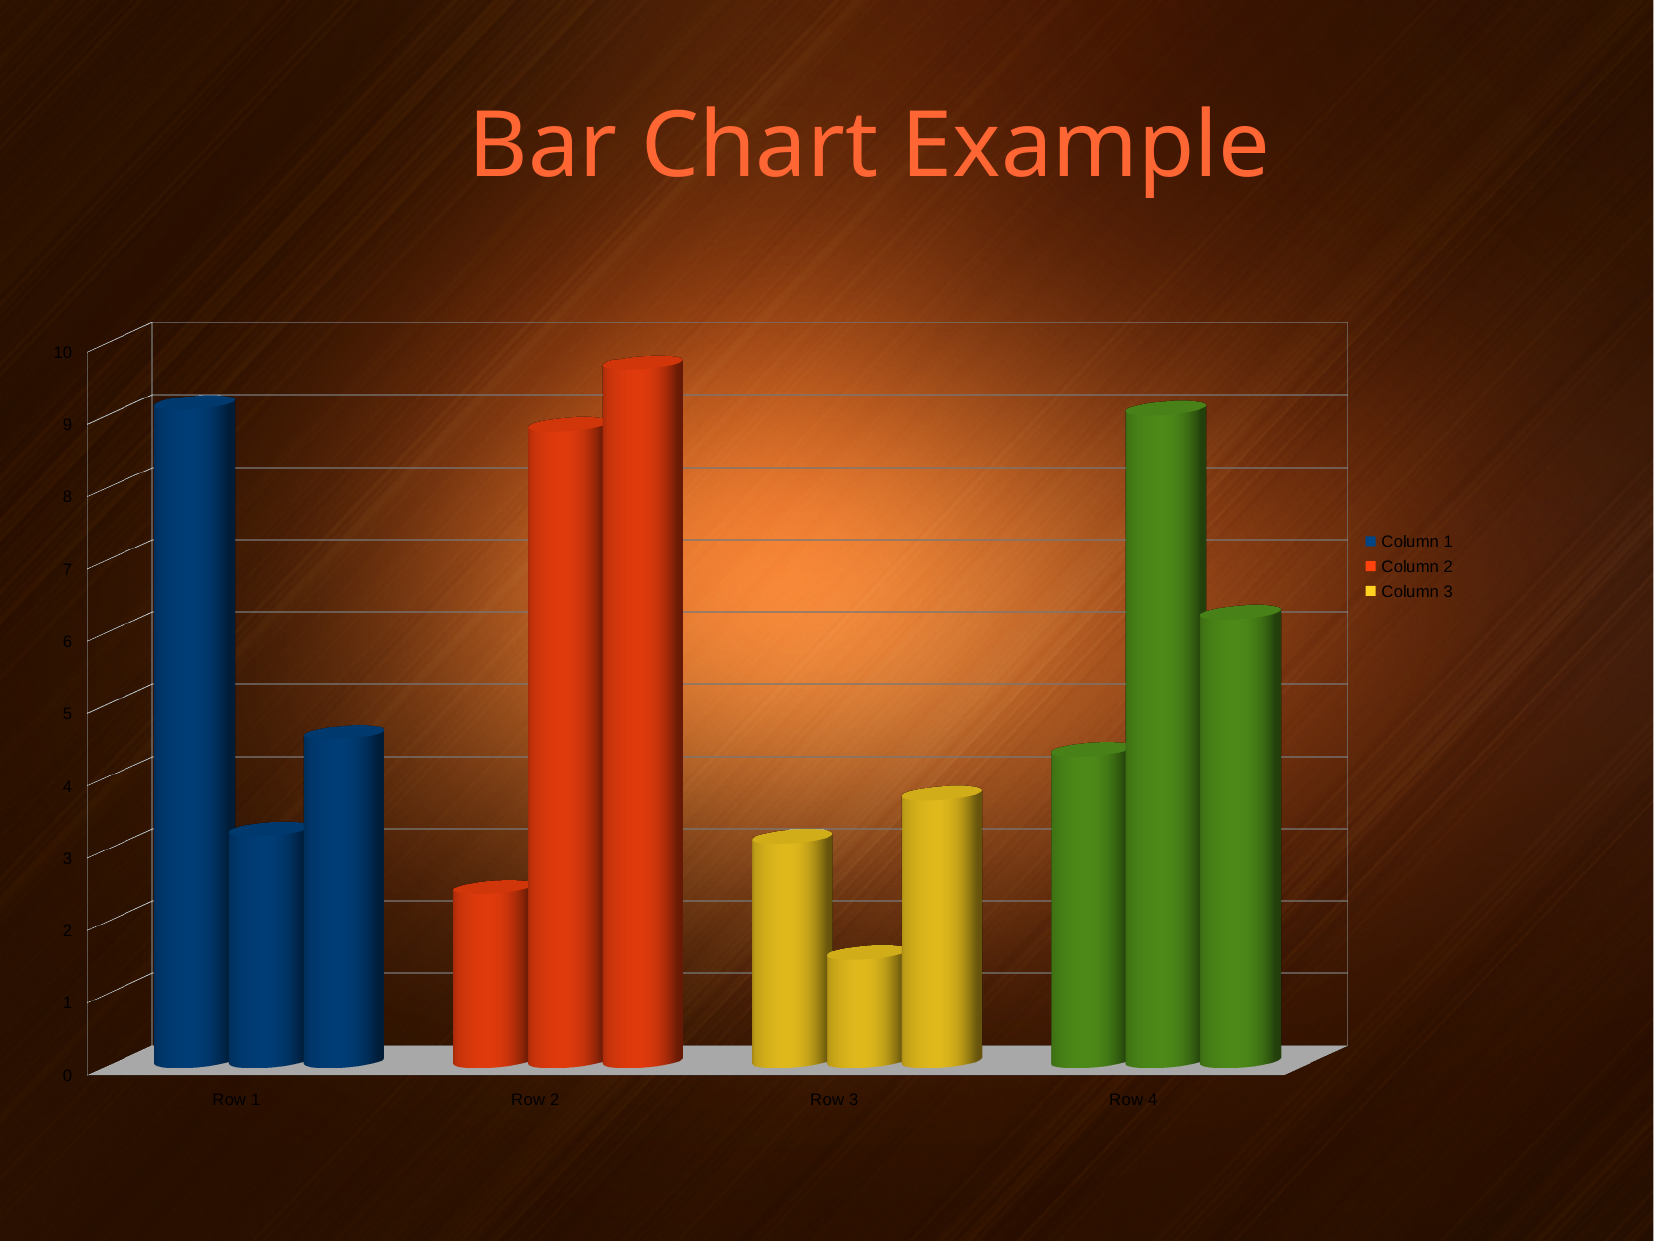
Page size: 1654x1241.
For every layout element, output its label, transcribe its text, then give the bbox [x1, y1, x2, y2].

picture [0, 0, 1654, 1241]
chart [11, 306, 1501, 1126]
title Bar Chart Example [86, 37, 1654, 245]
